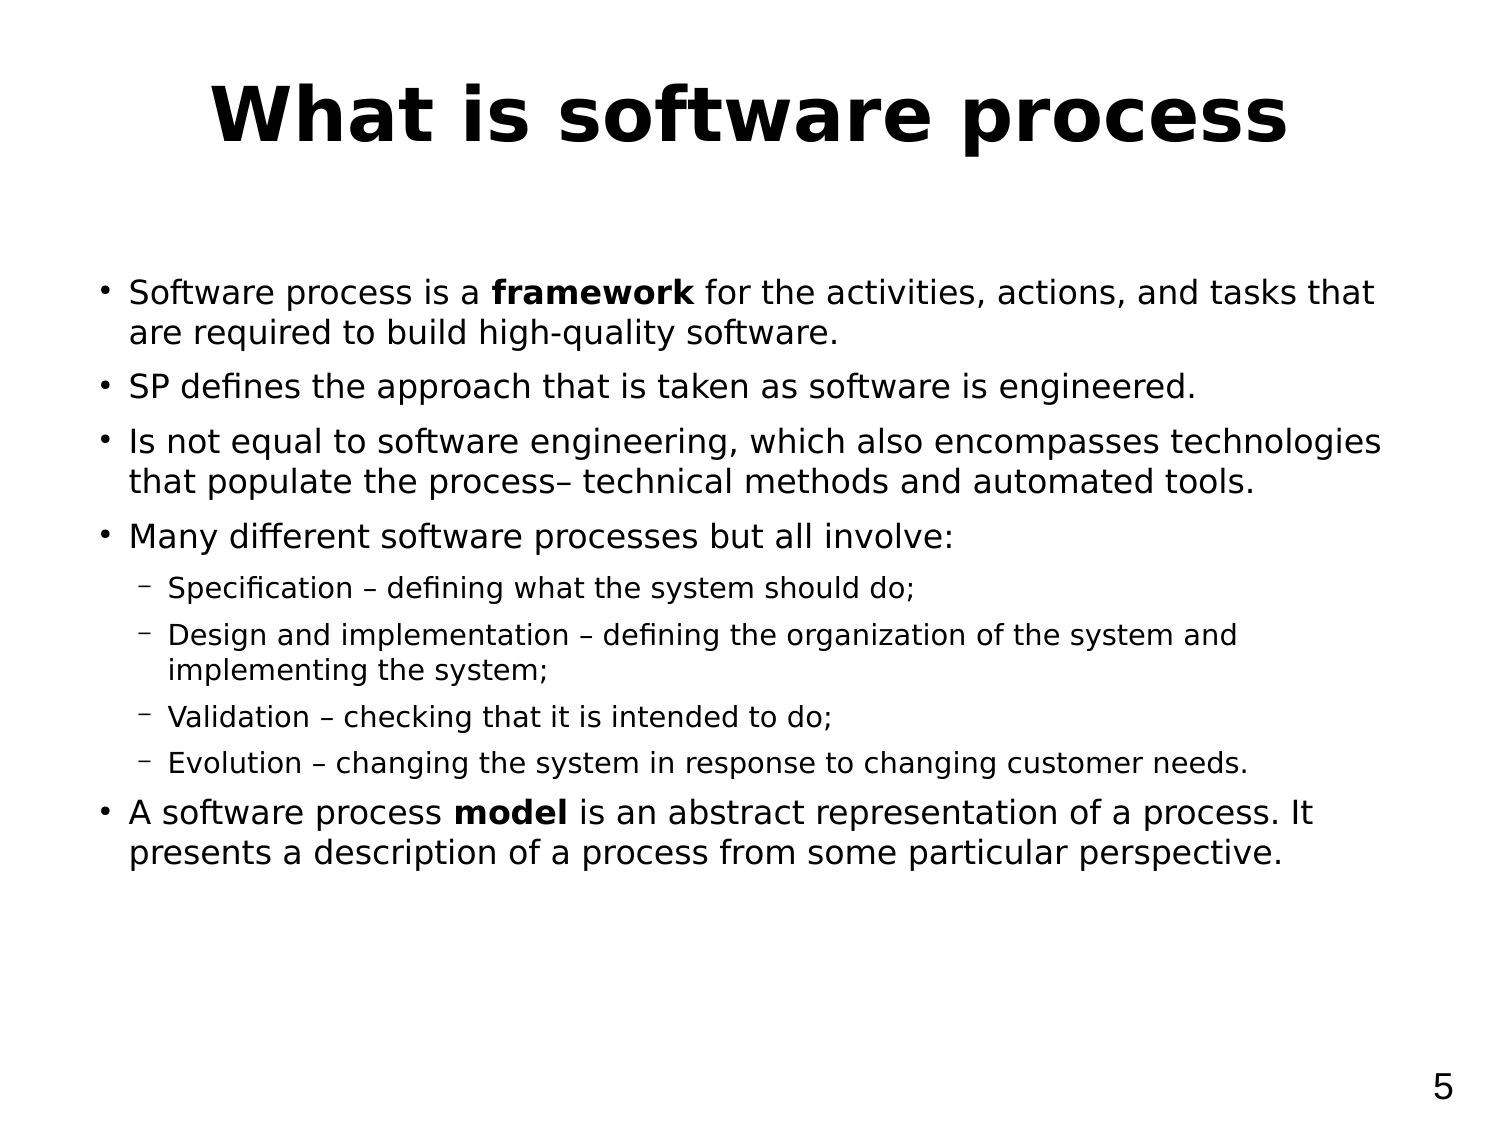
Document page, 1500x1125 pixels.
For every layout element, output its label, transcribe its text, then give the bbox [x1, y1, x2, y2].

list Software process is a framework for the activities, actions, and tasks that are required to build high-quality software. SP defines the approach that is taken as software is engineered. Is not equal to software engineering, which also encompasses technologies that populate the process– technical methods and automated tools. Many different software processes but all involve: Specification – defining what the system should do; Design and implementation – defining the organization of the system and implementing the system; Validation – checking that it is intended to do; Evolution – changing the system in response to changing customer needs. A software process model is an abstract representation of a process. It presents a description of a process from some particular perspective. [75, 263, 1425, 916]
title What is software process [75, 44, 1425, 177]
